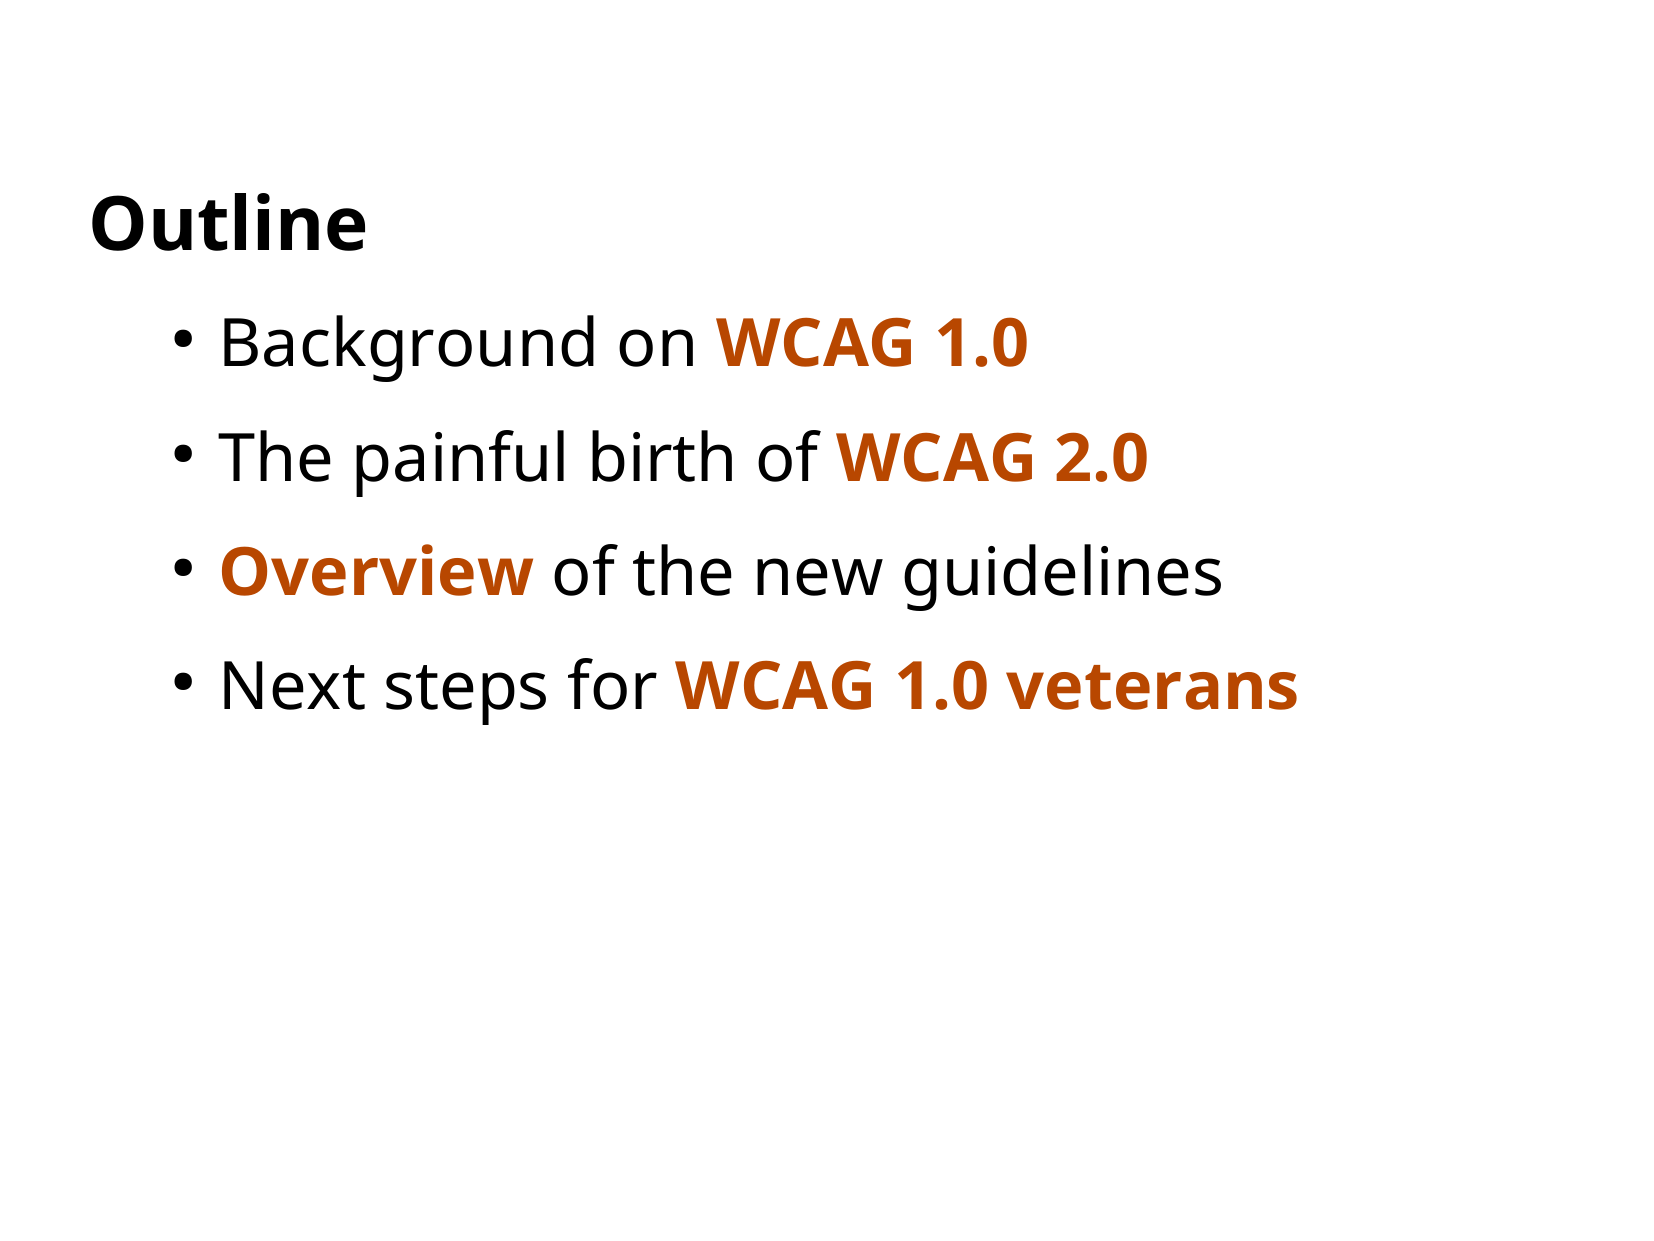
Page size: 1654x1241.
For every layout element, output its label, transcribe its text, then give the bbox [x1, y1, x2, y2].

title Outline [88, 176, 1565, 267]
list Background on WCAG 1.0 The painful birth of WCAG 2.0 Overview of the new guidelines Next steps for WCAG 1.0 veterans [88, 295, 1565, 1152]
